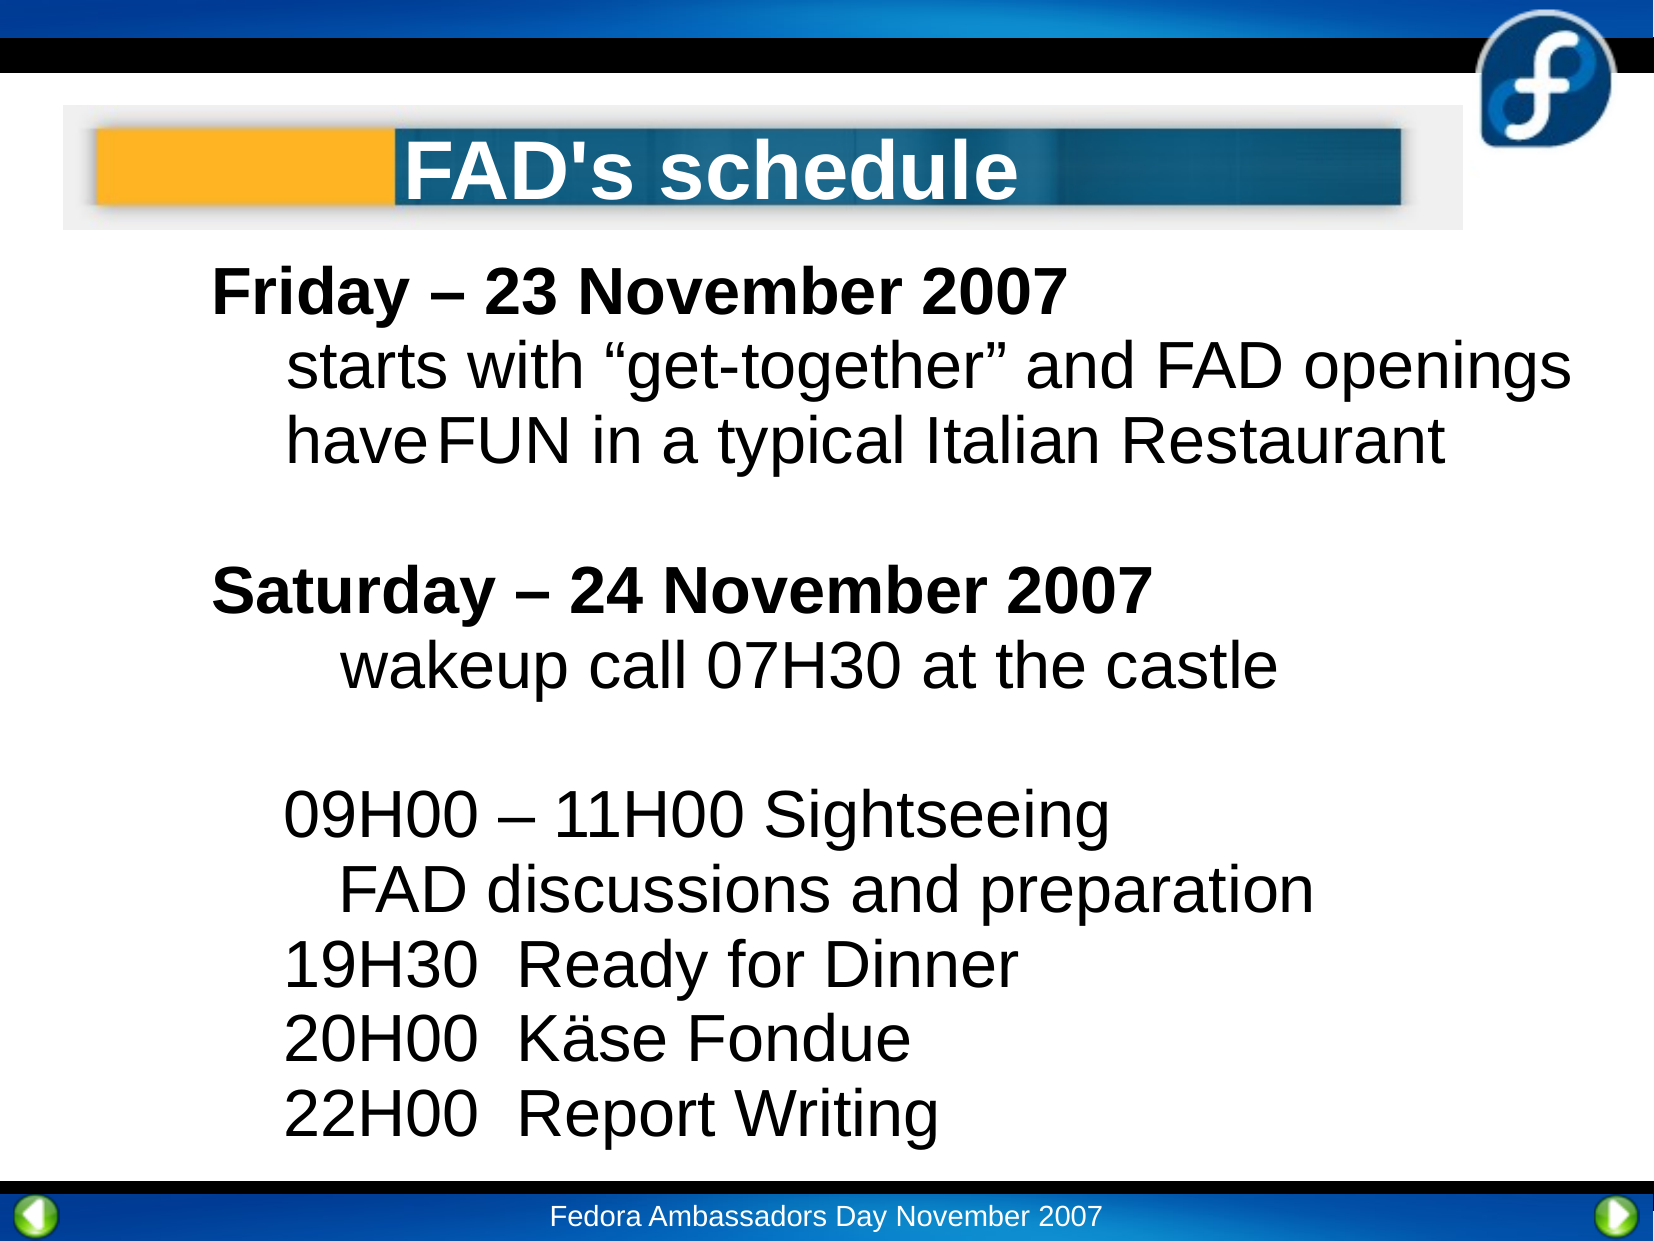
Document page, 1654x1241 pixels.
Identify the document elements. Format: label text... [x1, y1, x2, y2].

text_box Friday – 23 November 2007 starts with “get-together” and FAD openings have FUN in a typical Italian Restaurant Saturday – 24 November 2007 wakeup call 07H30 at the castle 09H00 – 11H00 Sightseeing FAD discussions and preparation 19H30 Ready for Dinner 20H00 Käse Fondue 22H00 Report Writing [196, 246, 1592, 1159]
picture [1058, 1208, 1066, 1220]
picture [1074, 1208, 1082, 1223]
picture [1008, 1212, 1016, 1217]
picture [0, 0, 1654, 251]
text_box FAD's schedule [388, 117, 1037, 226]
picture [0, 1194, 1654, 1241]
